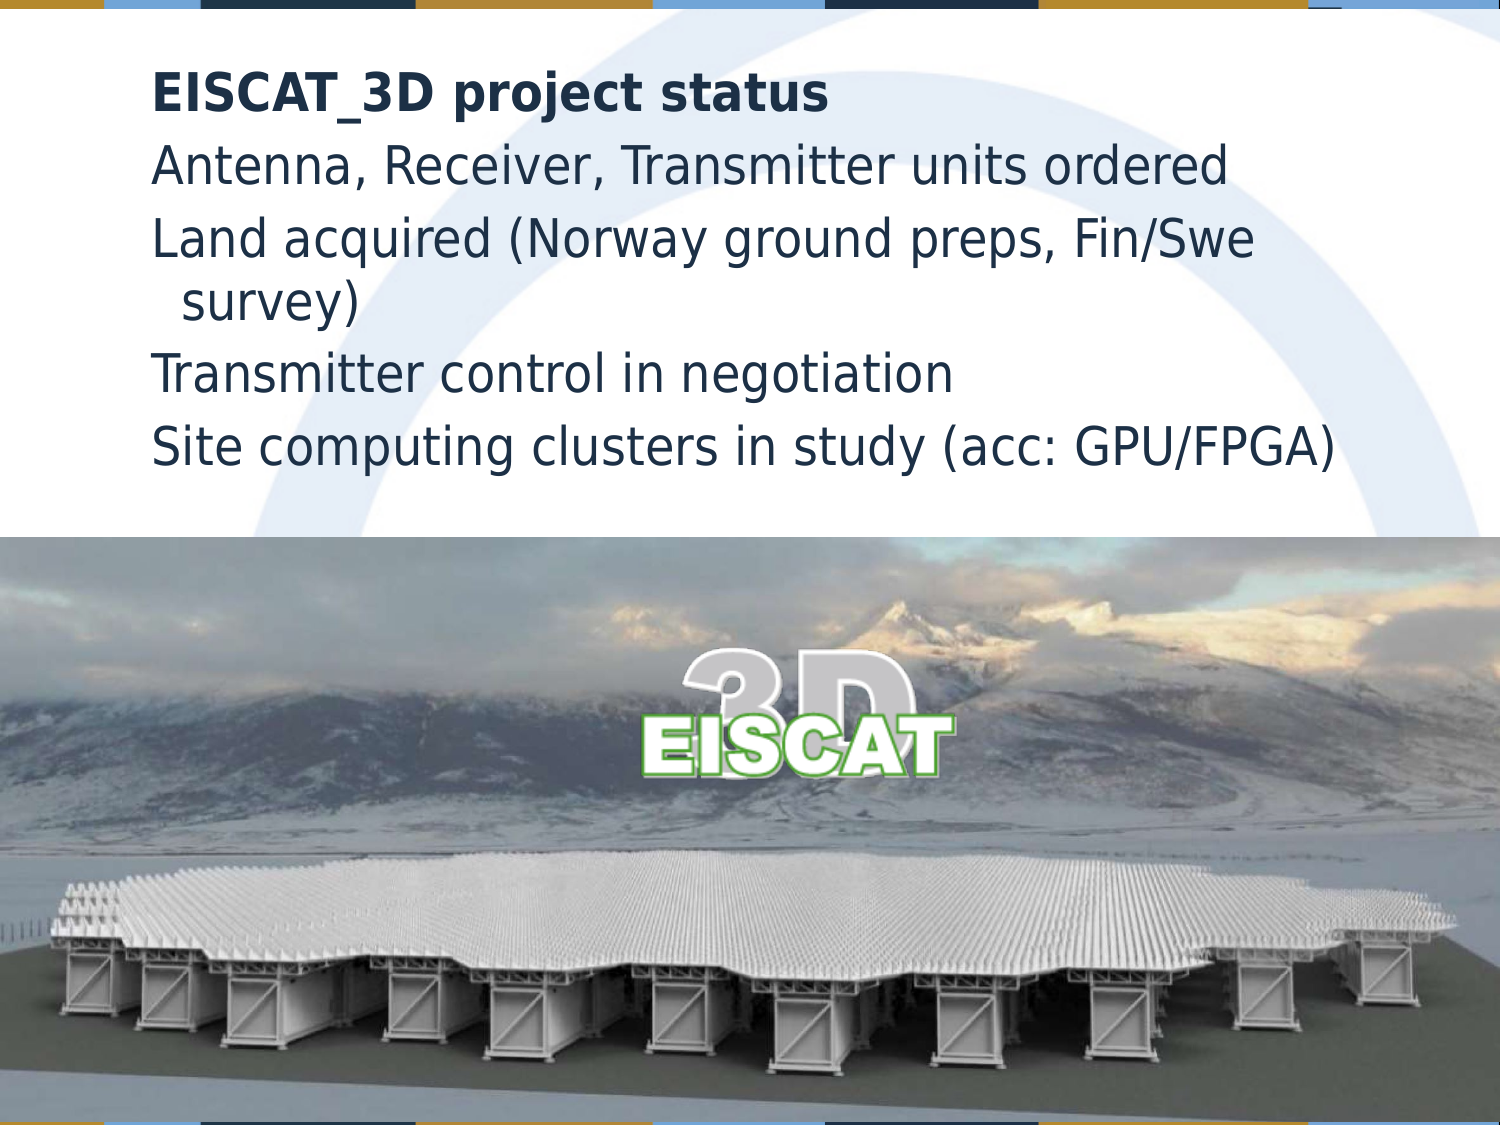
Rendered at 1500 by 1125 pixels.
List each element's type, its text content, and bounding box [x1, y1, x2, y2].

list EISCAT_3D project status Antenna, Receiver, Transmitter units ordered Land acquired (Norway ground preps, Fin/Swe survey) Transmitter control in negotiation Site computing clusters in study (acc: GPU/FPGA) [106, 47, 1441, 497]
picture [0, 0, 1500, 1125]
